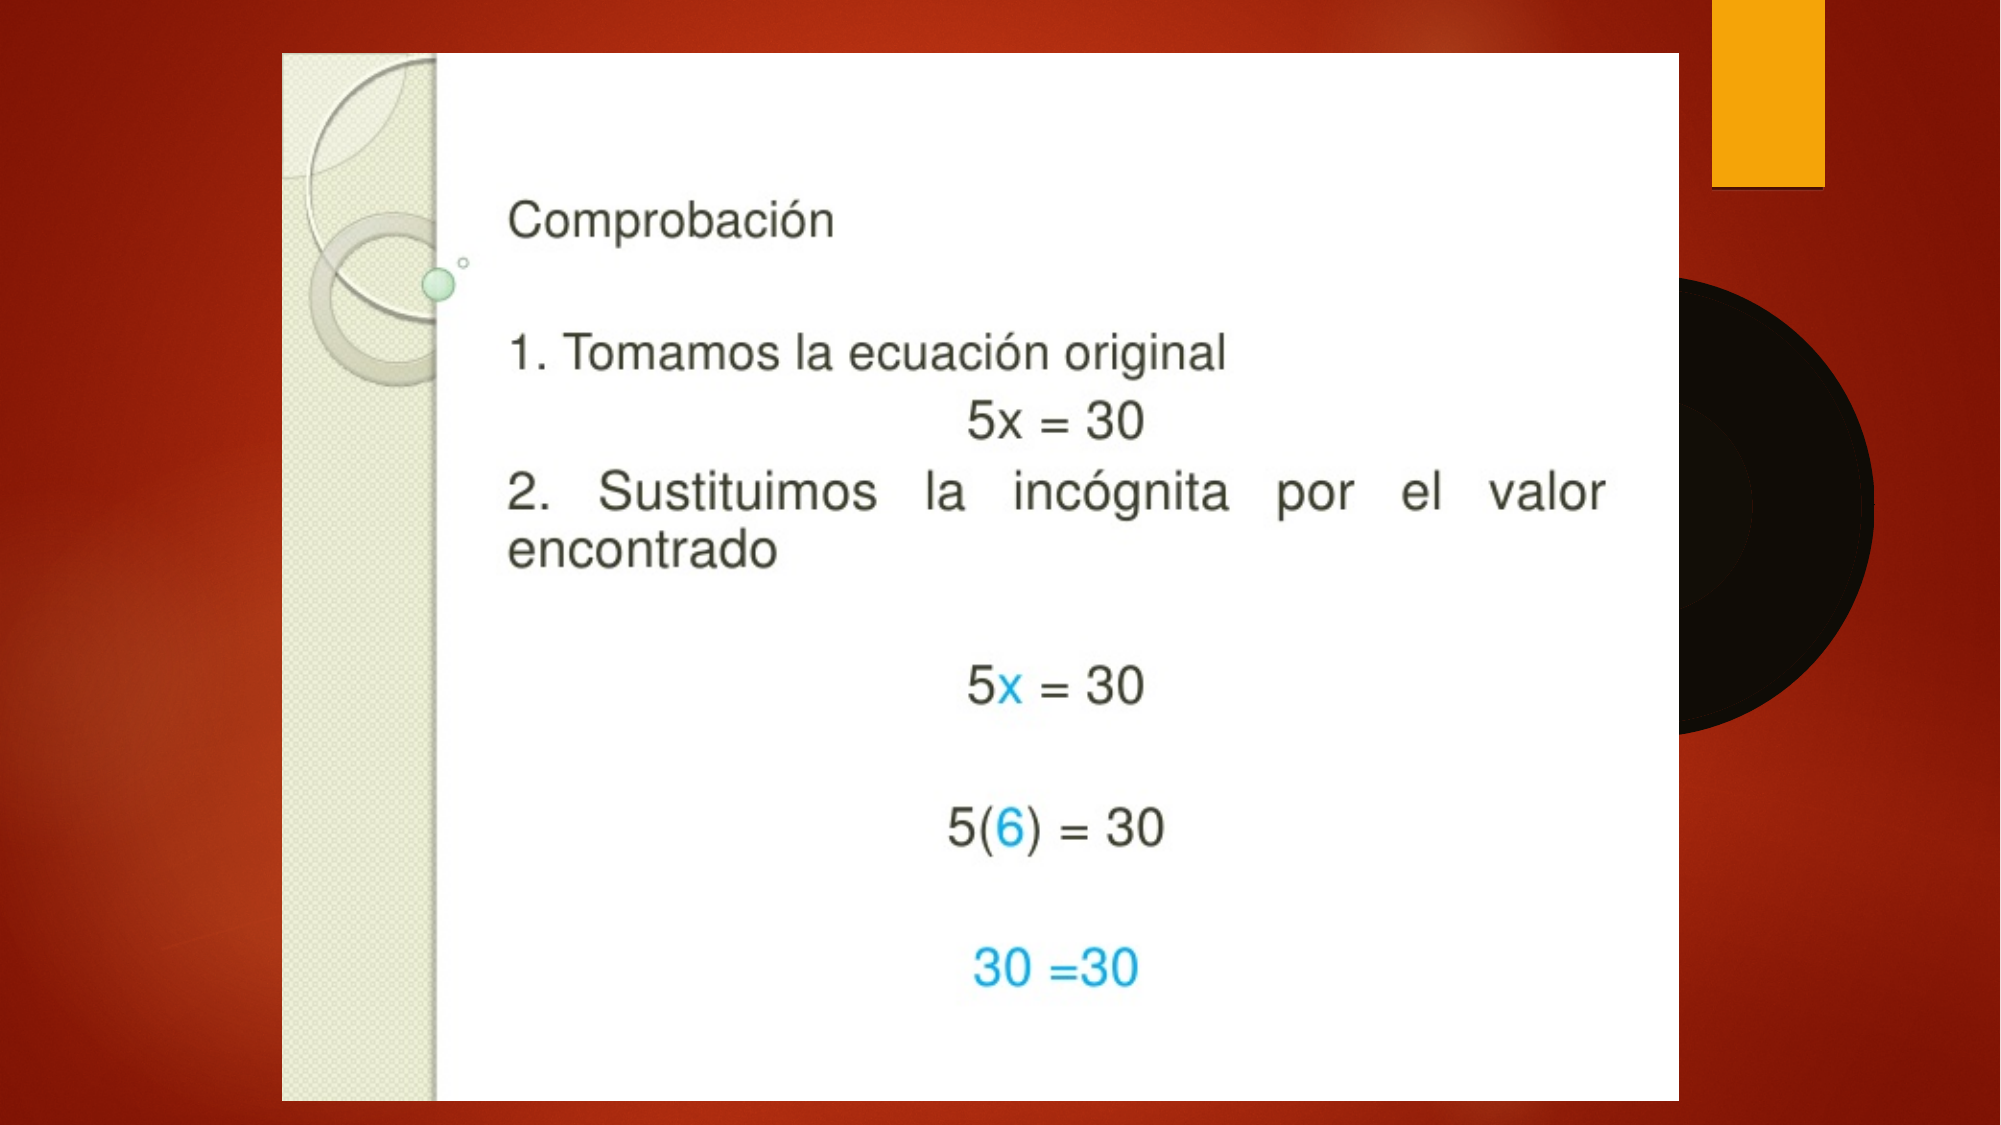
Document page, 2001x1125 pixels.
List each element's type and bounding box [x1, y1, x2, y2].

picture [282, 53, 1679, 1101]
